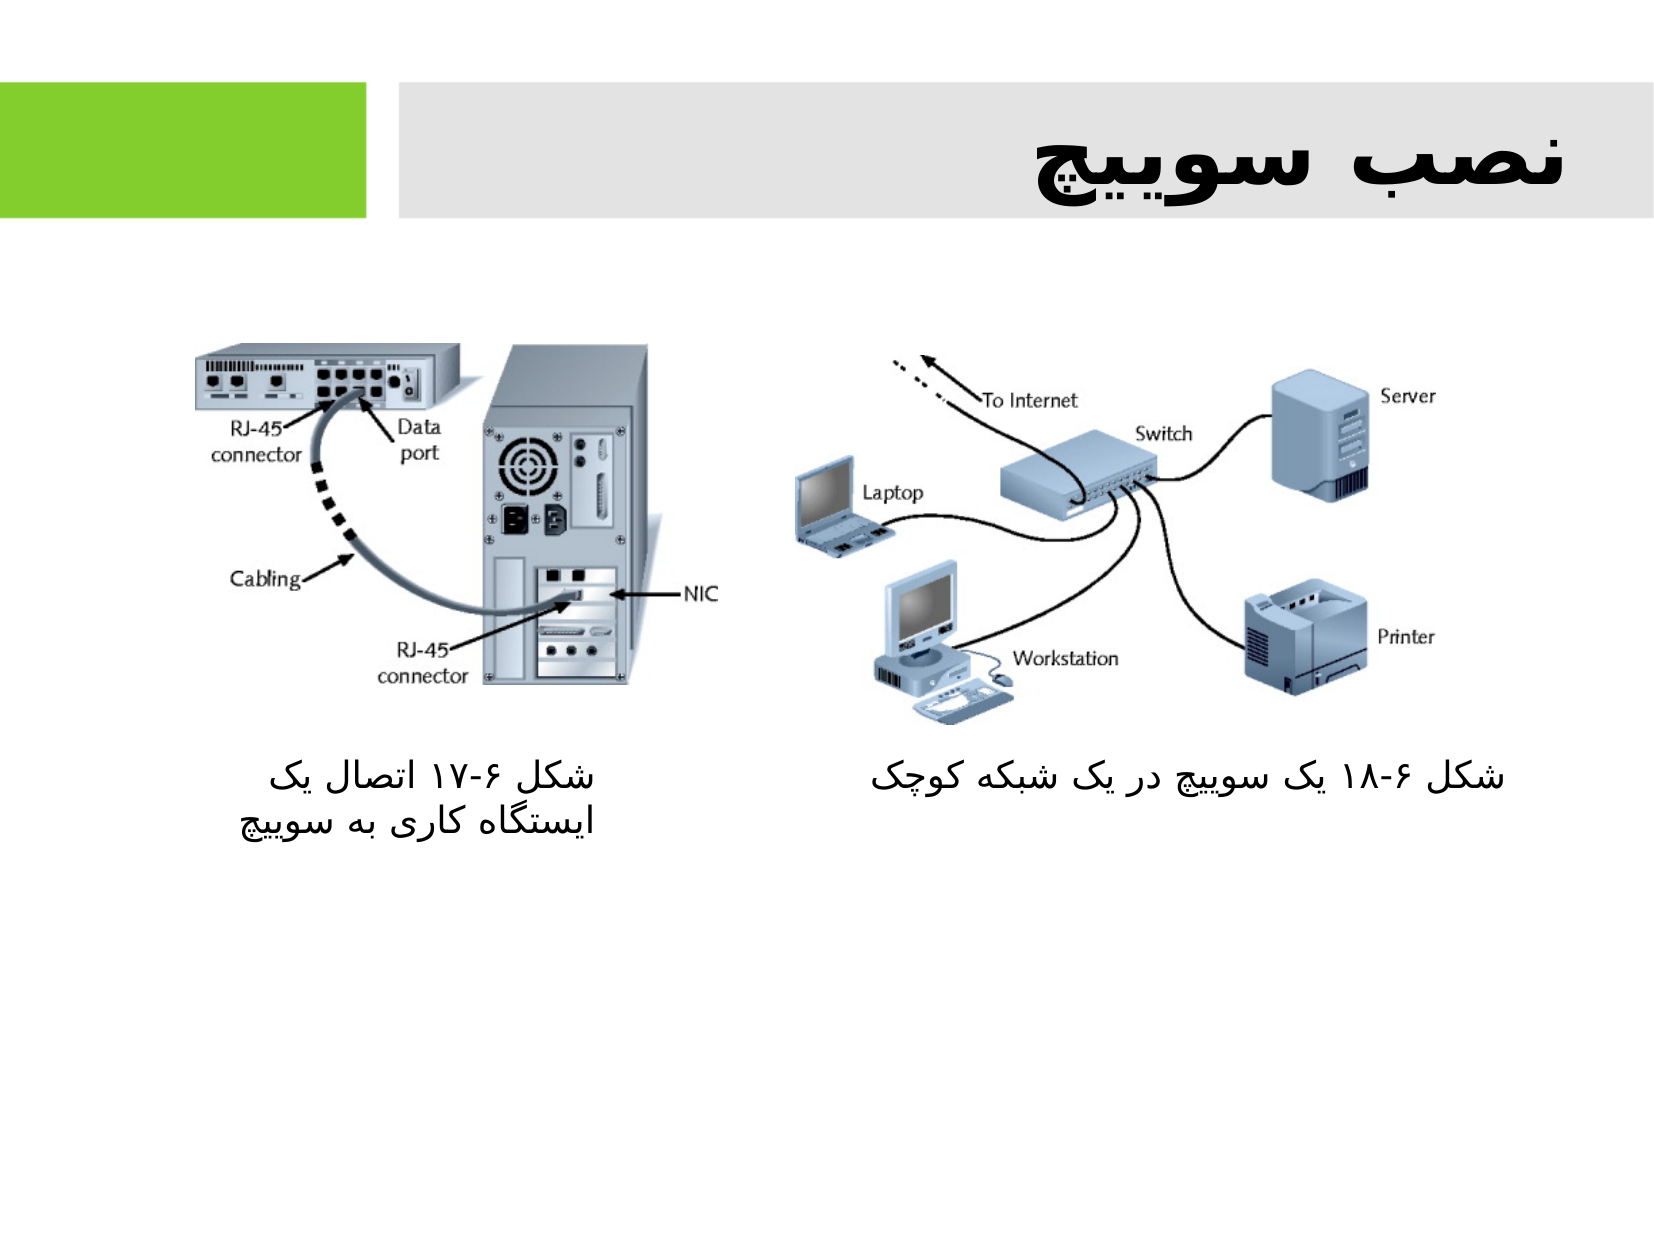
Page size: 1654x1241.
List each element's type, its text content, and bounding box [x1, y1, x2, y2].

text_box شکل ۶-۱۷ اتصال یک ایستگاه کاری به سوییچ [170, 743, 646, 849]
text_box شکل ۶-۱۸ یک سوییچ در یک شبکه کوچک [783, 743, 1521, 804]
title نصب سوییچ [82, 49, 1571, 257]
picture [0, 0, 1654, 1241]
